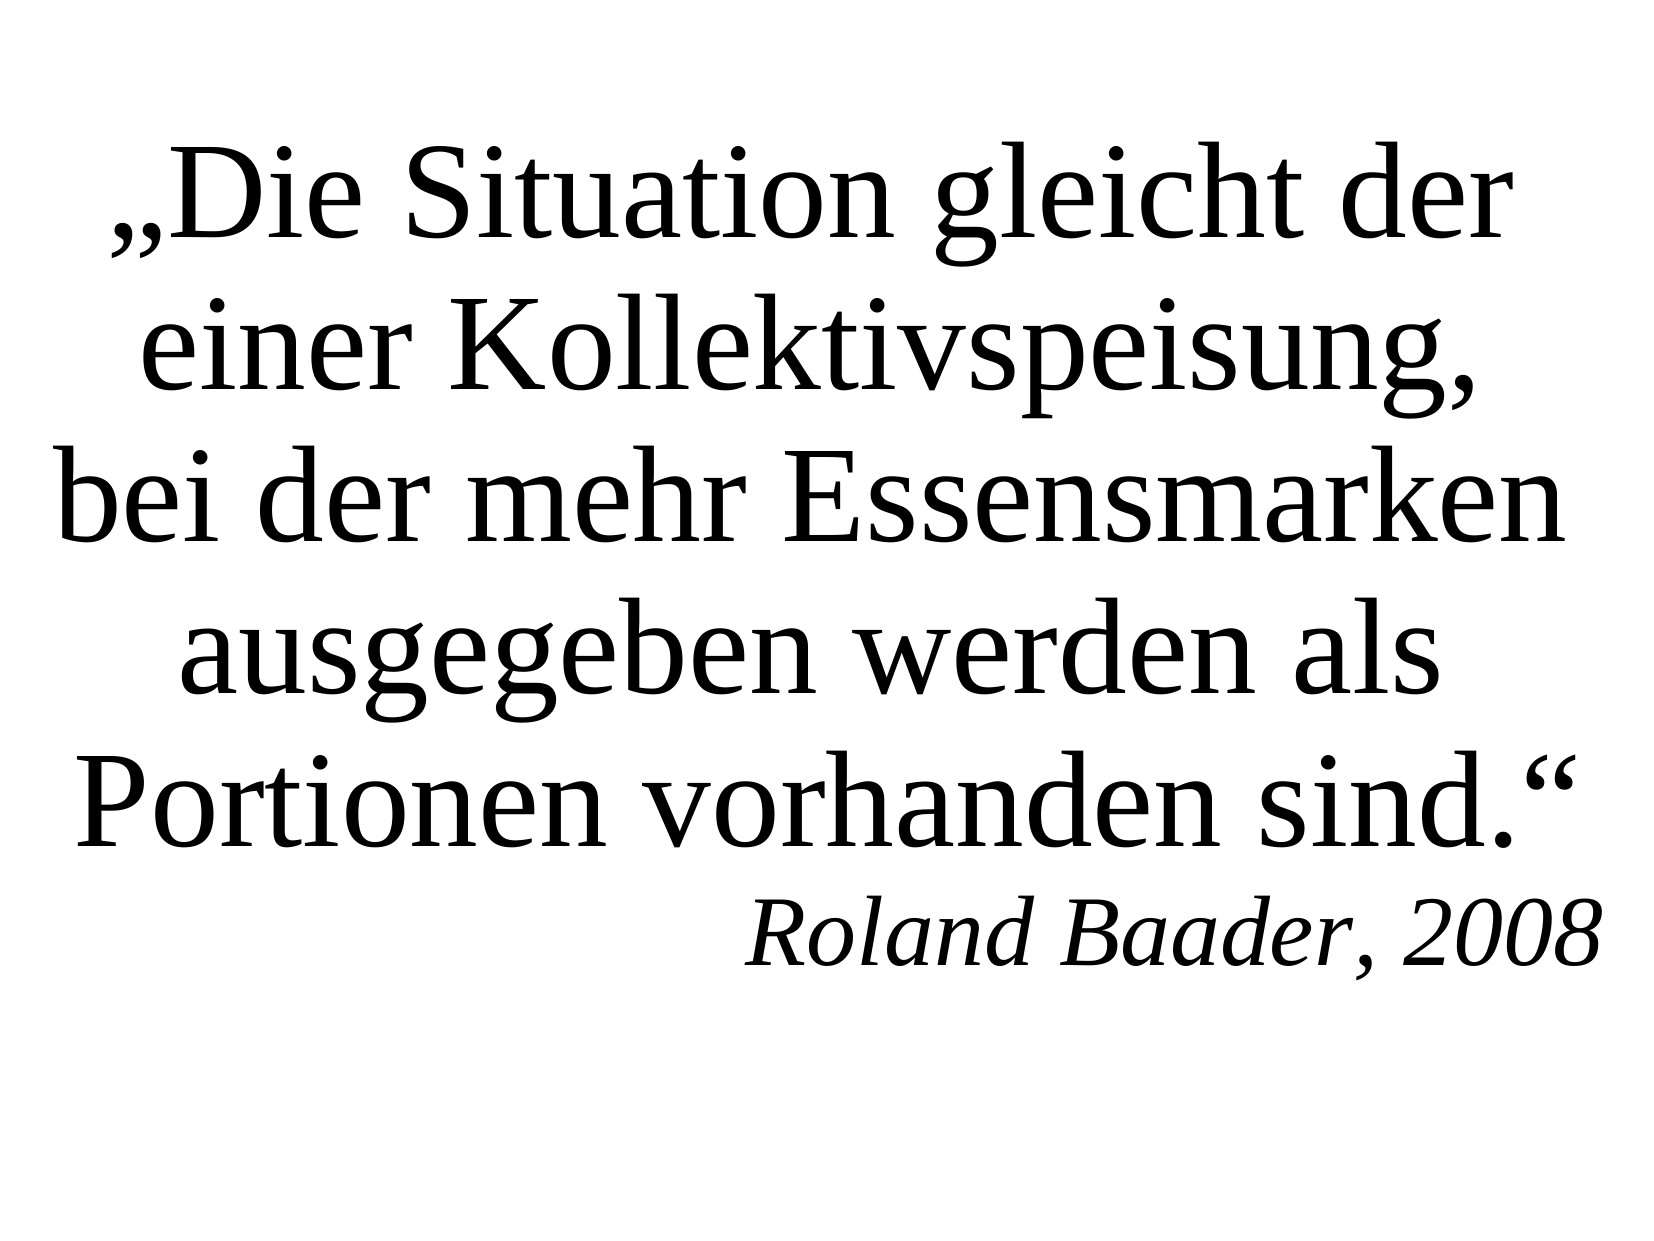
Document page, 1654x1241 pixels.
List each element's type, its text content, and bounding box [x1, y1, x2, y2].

text_box „Die Situation gleicht der einer Kollektivspeisung, bei der mehr Essensmarken ausgegeben werden als Portionen vorhanden sind.“ Roland Baader, 2008 [53, 114, 1604, 1065]
